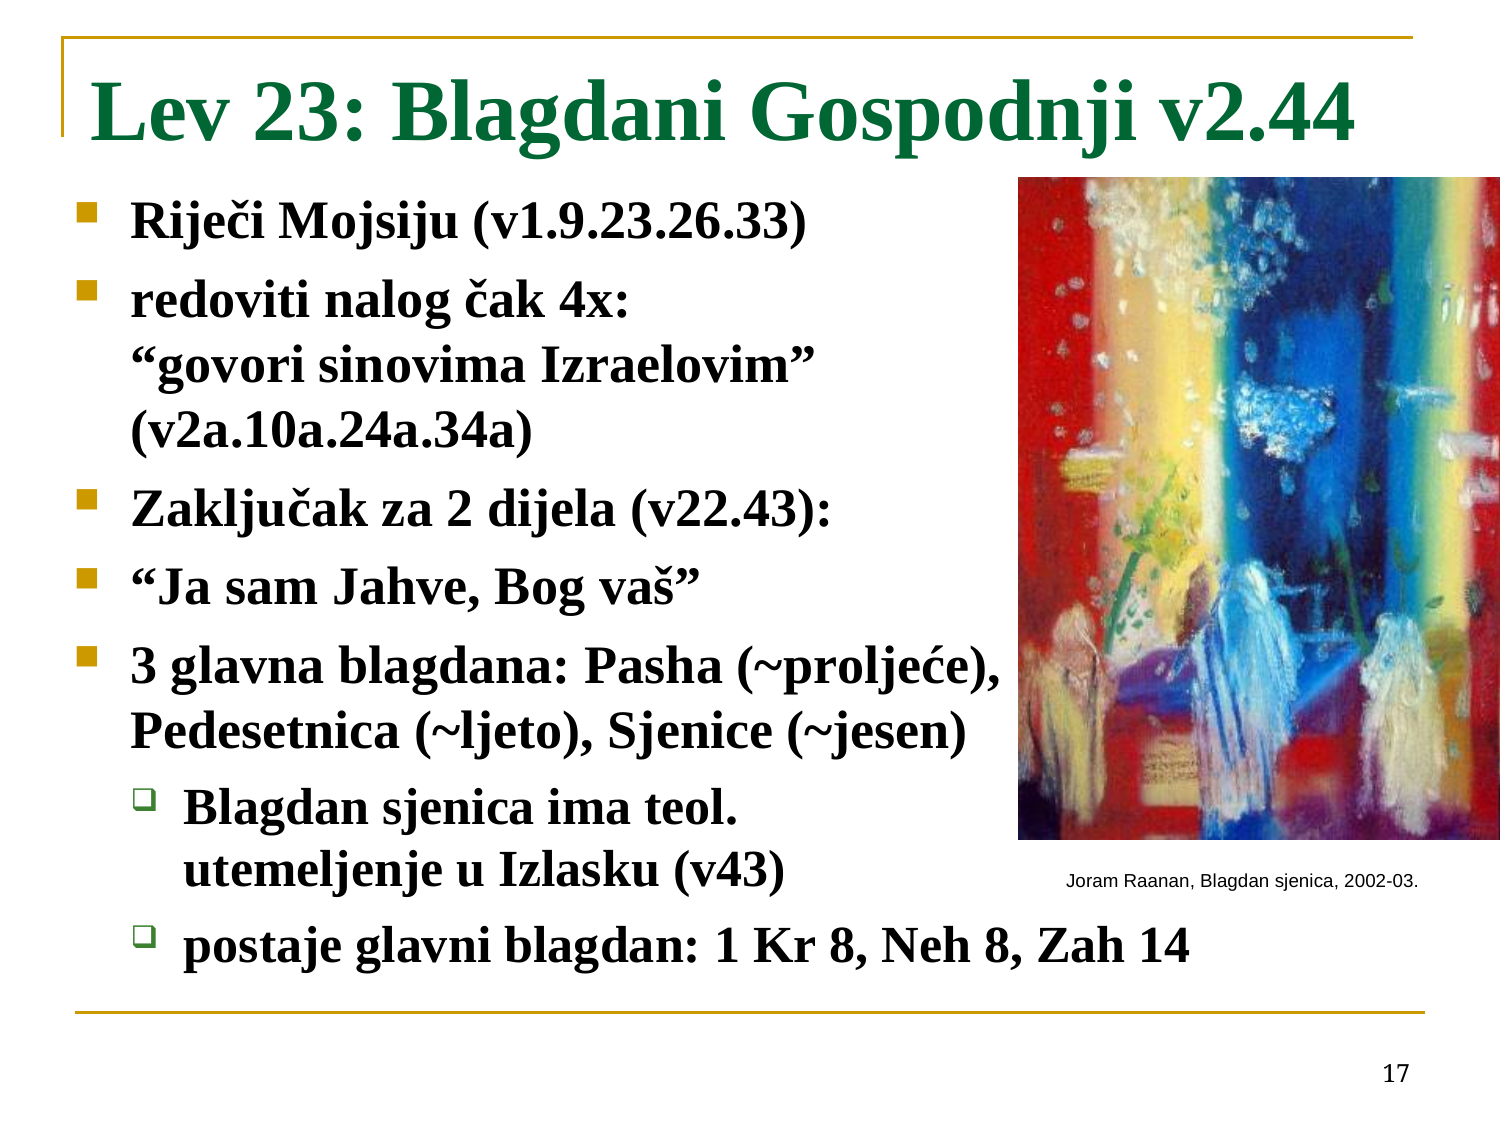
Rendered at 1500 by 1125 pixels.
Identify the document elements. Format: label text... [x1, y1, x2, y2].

title Lev 23: Blagdani Gospodnji v2.44 [75, 45, 1426, 177]
picture [1018, 177, 1500, 840]
text_box <number> [1074, 1024, 1426, 1100]
text_box Joram Raanan, Blagdan sjenica, 2002-03. [1051, 861, 1500, 900]
list Riječi Mojsiju (v1.9.23.26.33) redoviti nalog čak 4x: “govori sinovima Izraelovim” (v2a.10a.24a.34a) Zaključak za 2 dijela (v22.43): “Ja sam Jahve, Bog vaš” 3 glavna blagdana: Pasha (~proljeće), Pedesetnica (~ljeto), Sjenice (~jesen) Blagdan sjenica ima teol. utemeljenje u Izlasku (v43) postaje glavni blagdan: 1 Kr 8, Neh 8, Zah 14 [59, 177, 1344, 1006]
